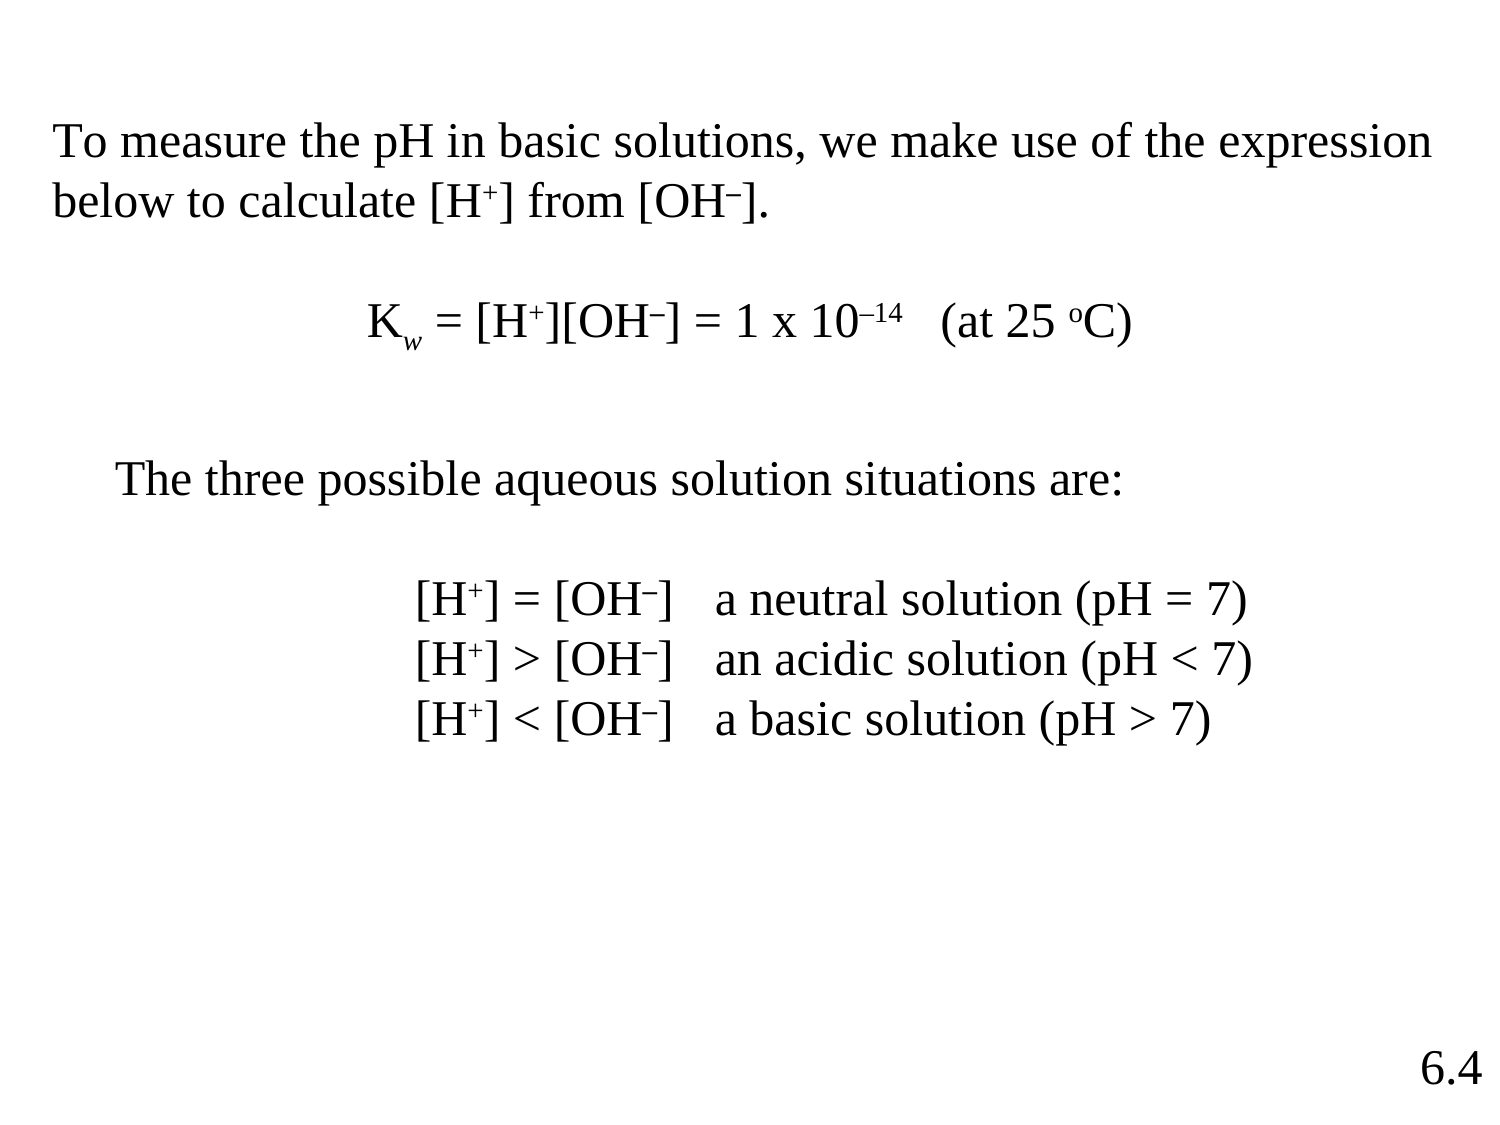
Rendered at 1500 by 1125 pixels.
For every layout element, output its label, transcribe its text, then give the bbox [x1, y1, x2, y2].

text_box 6.4 [1405, 1026, 1498, 1103]
text_box To measure the pH in basic solutions, we make use of the expression below to calculate [H+] from [OH–]. Kw = [H+][OH–] = 1 x 10–14 (at 25 oC) [37, 99, 1463, 424]
text_box The three possible aqueous solution situations are: [H+] = [OH–] a neutral solution (pH = 7) [H+] > [OH–] an acidic solution (pH < 7) [H+] < [OH–] a basic solution (pH > 7) [99, 437, 1326, 845]
